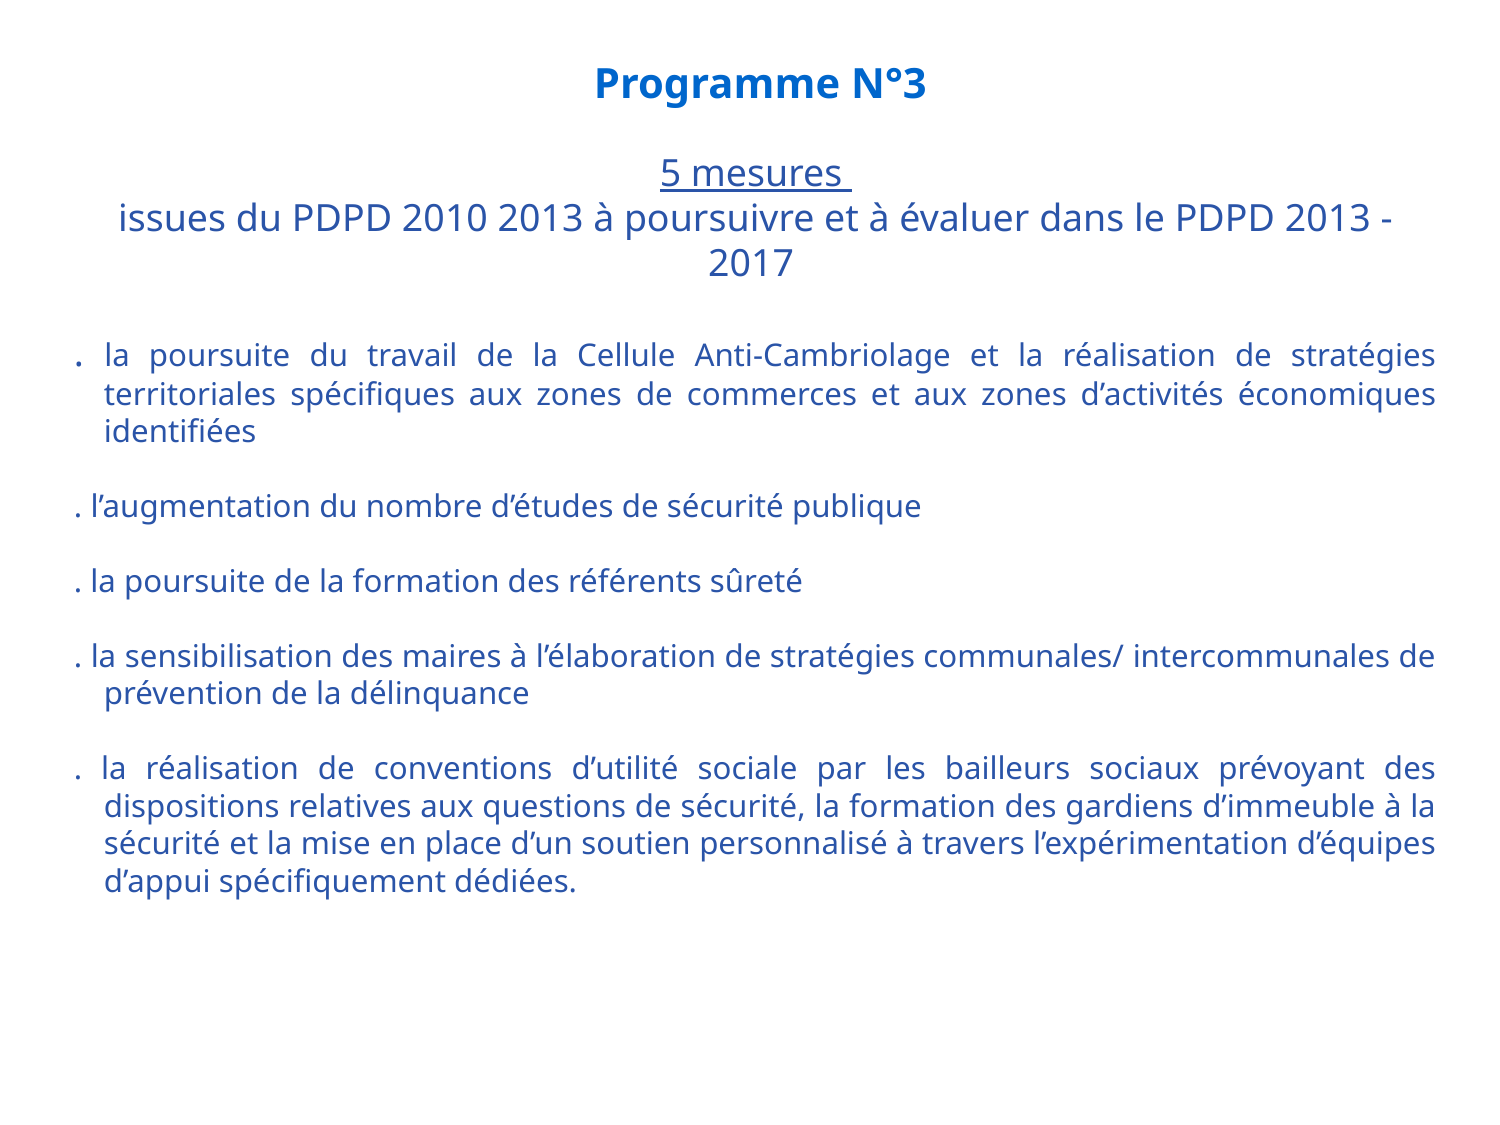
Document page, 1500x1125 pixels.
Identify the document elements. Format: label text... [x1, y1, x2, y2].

text_box Programme N°3 [91, 45, 1441, 119]
text_box 5 mesures issues du PDPD 2010 2013 à poursuivre et à évaluer dans le PDPD 2013 - 2017 . la poursuite du travail de la Cellule Anti-Cambriolage et la réalisation de stratégies territoriales spécifiques aux zones de commerces et aux zones d’activités économiques identifiées . l’augmentation du nombre d’études de sécurité publique . la poursuite de la formation des référents sûreté . la sensibilisation des maires à l’élaboration de stratégies communales/ intercommunales de prévention de la délinquance . la réalisation de conventions d’utilité sociale par les bailleurs sociaux prévoyant des dispositions relatives aux questions de sécurité, la formation des gardiens d’immeuble à la sécurité et la mise en place d’un soutien personnalisé à travers l’expérimentation d’équipes d’appui spécifiquement dédiées. [59, 141, 1453, 859]
